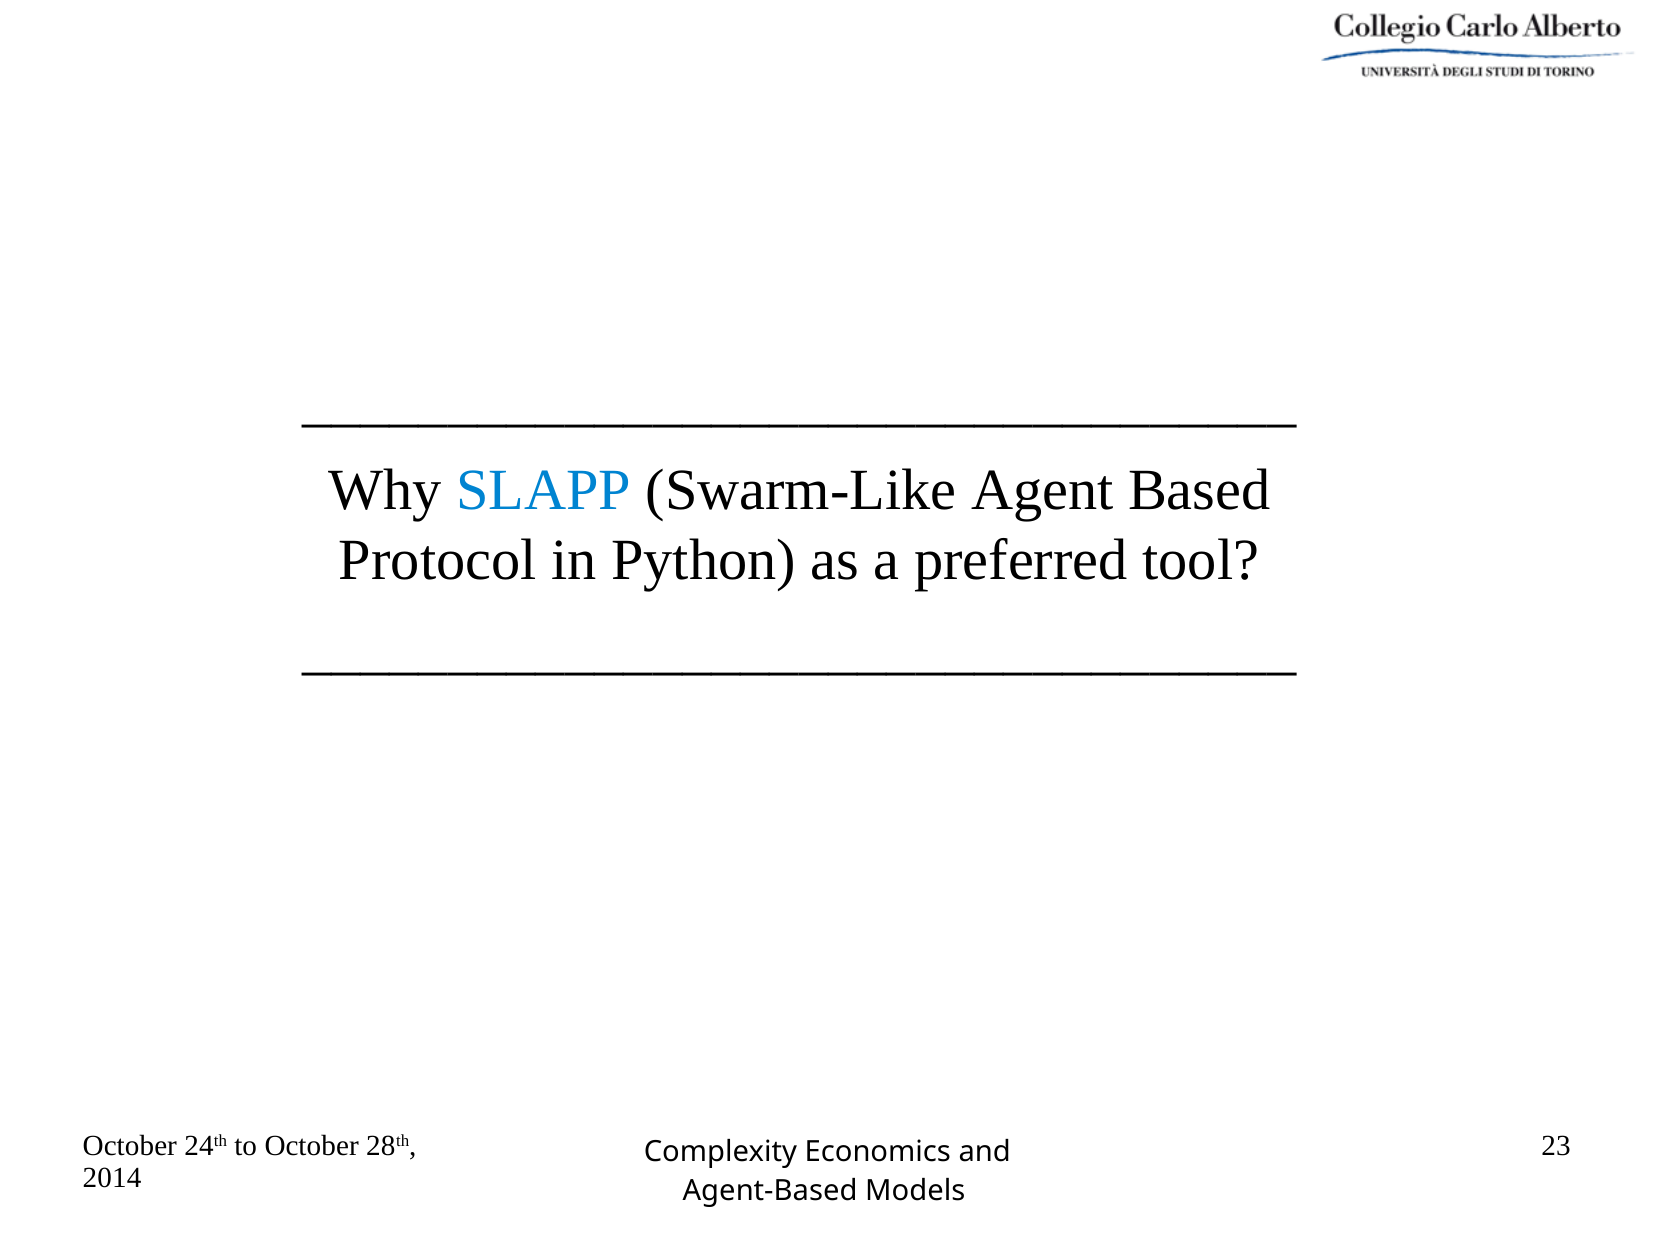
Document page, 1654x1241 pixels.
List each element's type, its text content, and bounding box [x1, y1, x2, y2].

text_box __________________________________ Why SLAPP (Swarm-Like Agent Based Protocol in Python) as a preferred tool? __________________________________ [274, 355, 1325, 734]
picture [1312, 0, 1645, 92]
